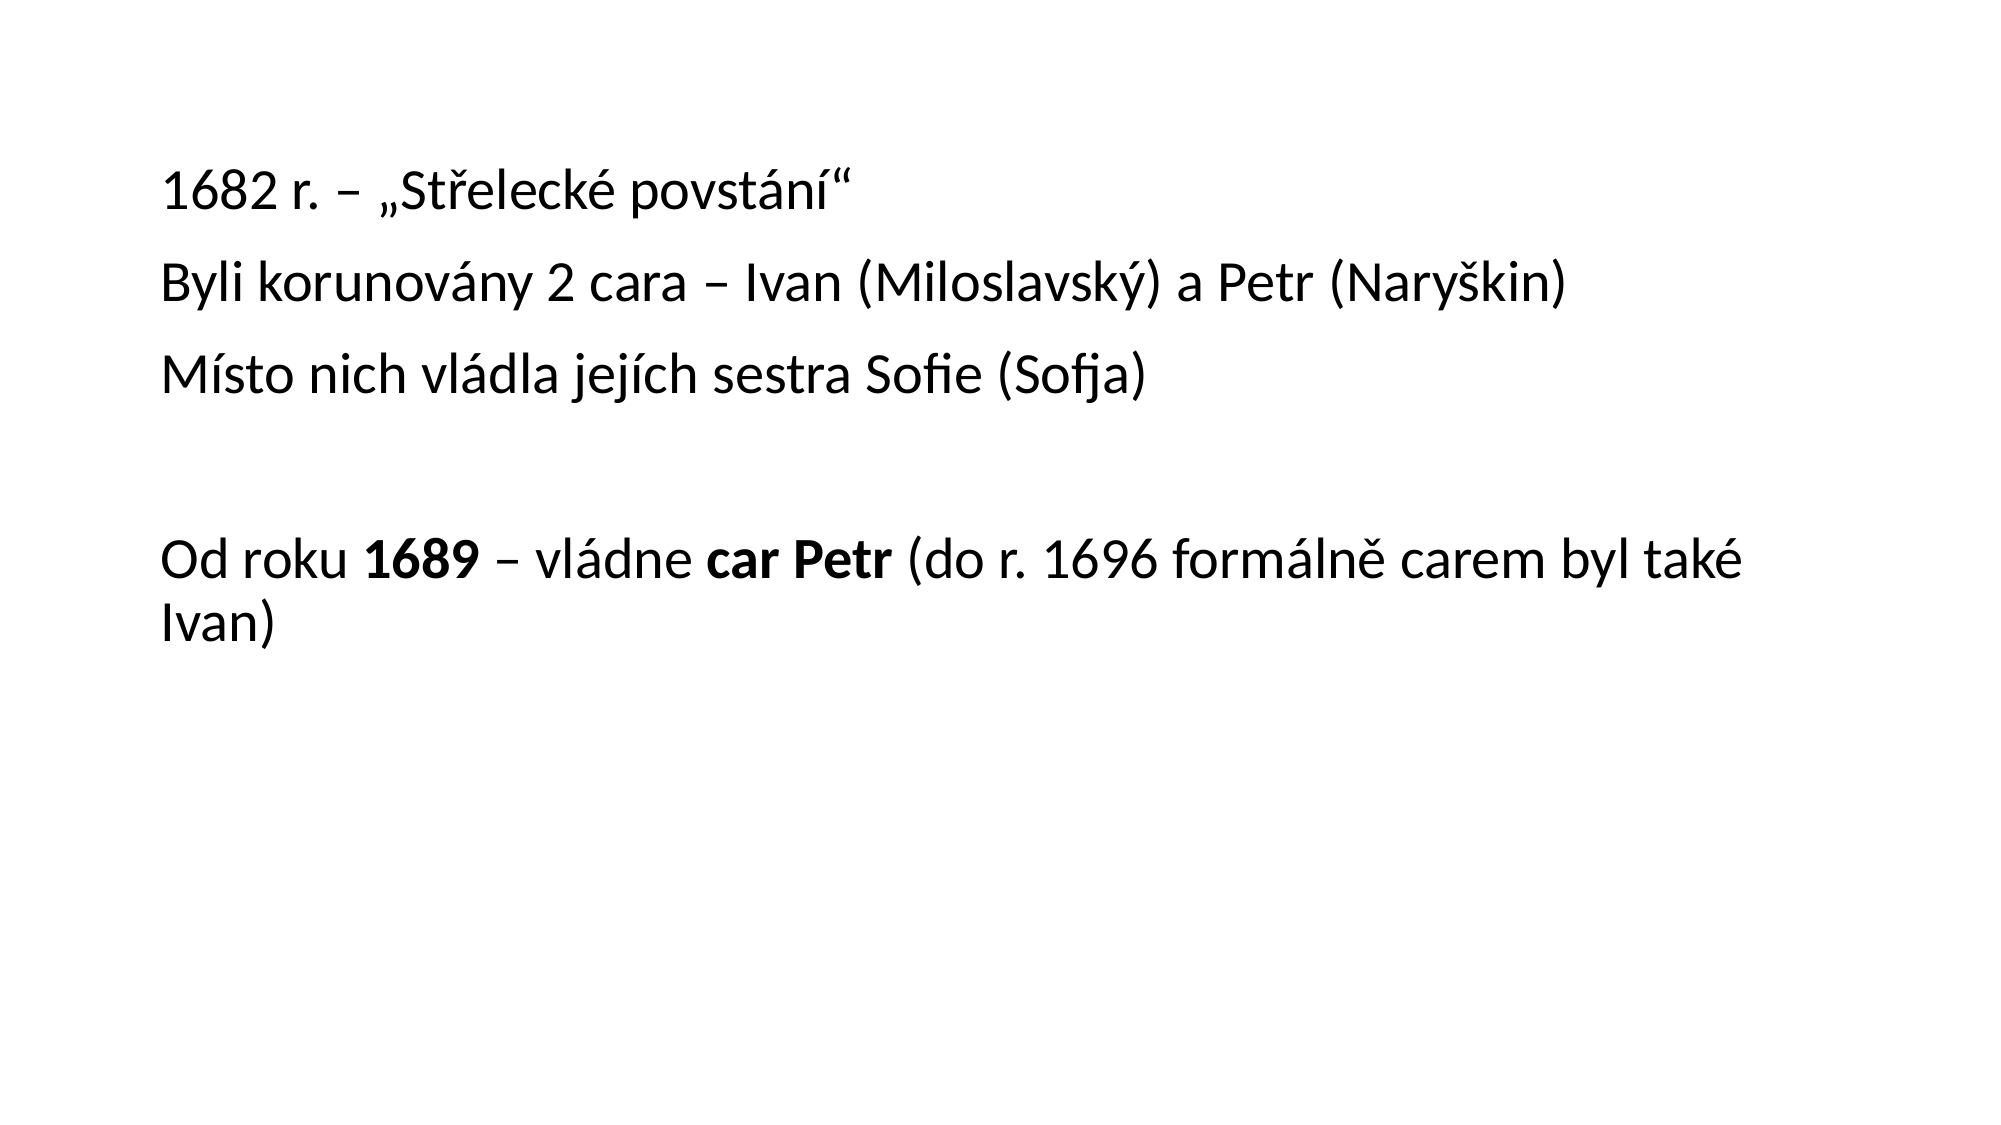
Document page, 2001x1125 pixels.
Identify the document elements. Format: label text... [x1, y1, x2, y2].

list 1682 r. – „Střelecké povstání“ Byli korunovány 2 cara – Ivan (Miloslavský) a Petr (Naryškin) Místo nich vládla jejích sestra Sofie (Sofja) Od roku 1689 – vládne car Petr (do r. 1696 formálně carem byl také Ivan) [145, 151, 1871, 866]
